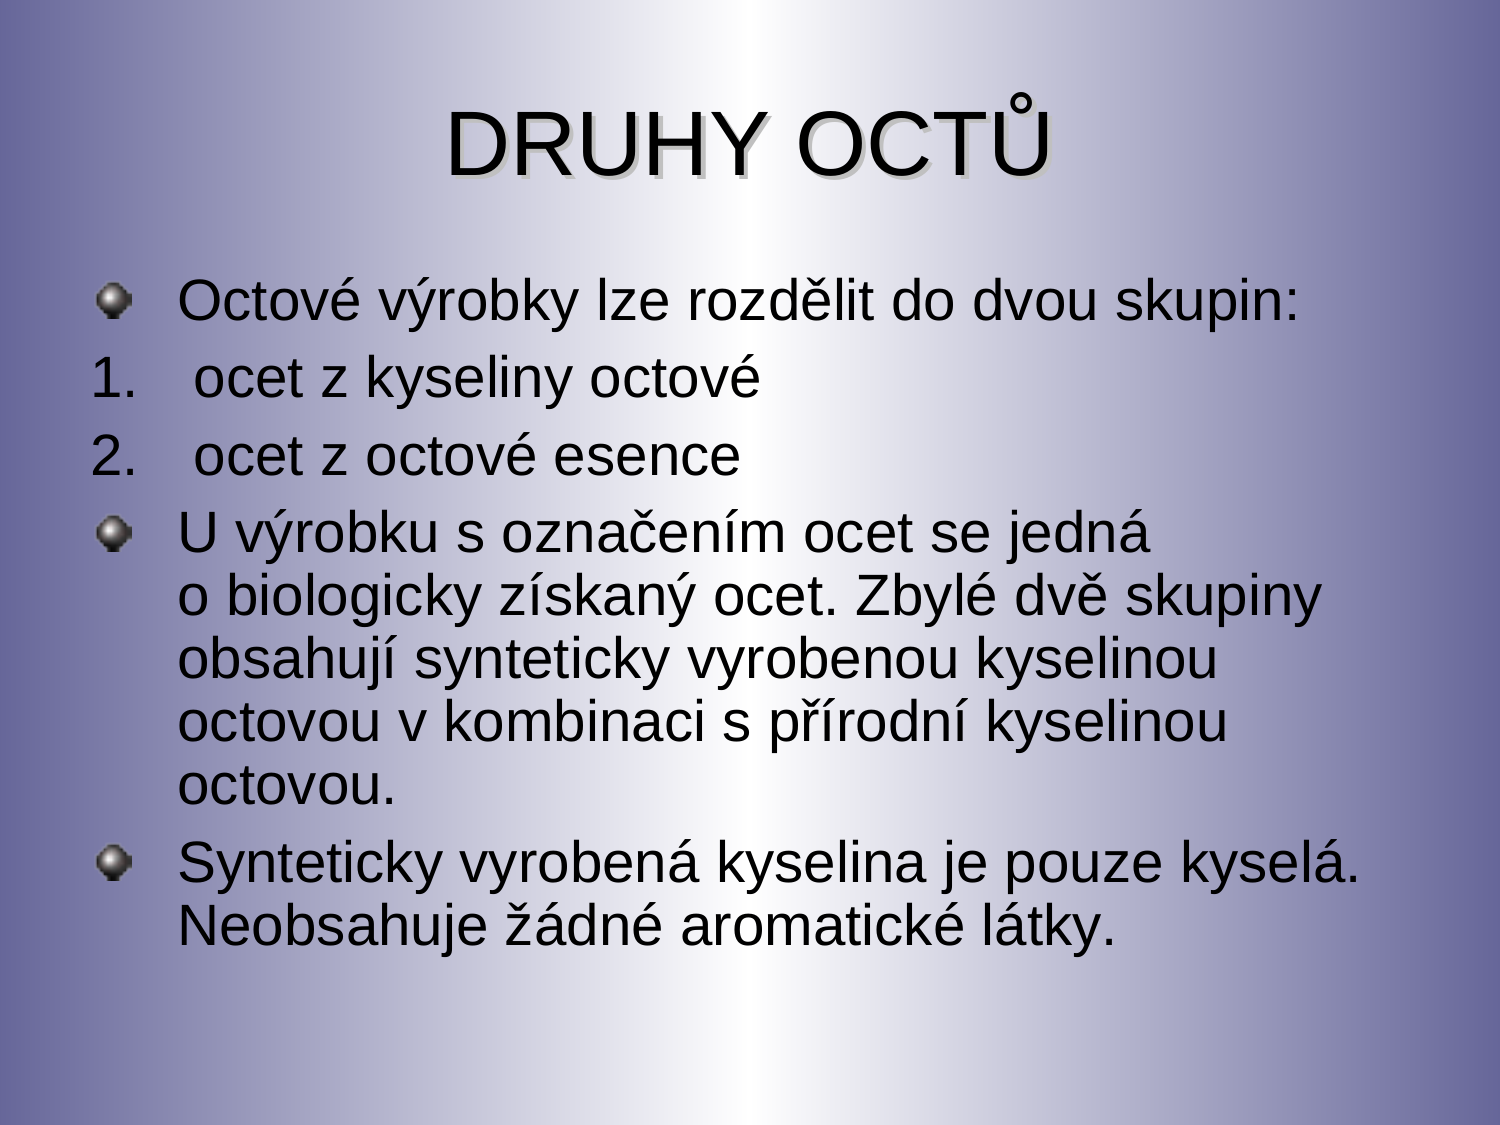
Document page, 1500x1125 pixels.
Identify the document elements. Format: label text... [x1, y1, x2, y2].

list Octové výrobky lze rozdělit do dvou skupin: ocet z kyseliny octové ocet z octové esence U výrobku s označením ocet se jedná o biologicky získaný ocet. Zbylé dvě skupiny obsahují synteticky vyrobenou kyselinou octovou v kombinaci s přírodní kyselinou octovou. Synteticky vyrobená kyselina je pouze kyselá. Neobsahuje žádné aromatické látky. [75, 262, 1426, 1007]
title DRUHY OCTŮ [75, 45, 1426, 233]
